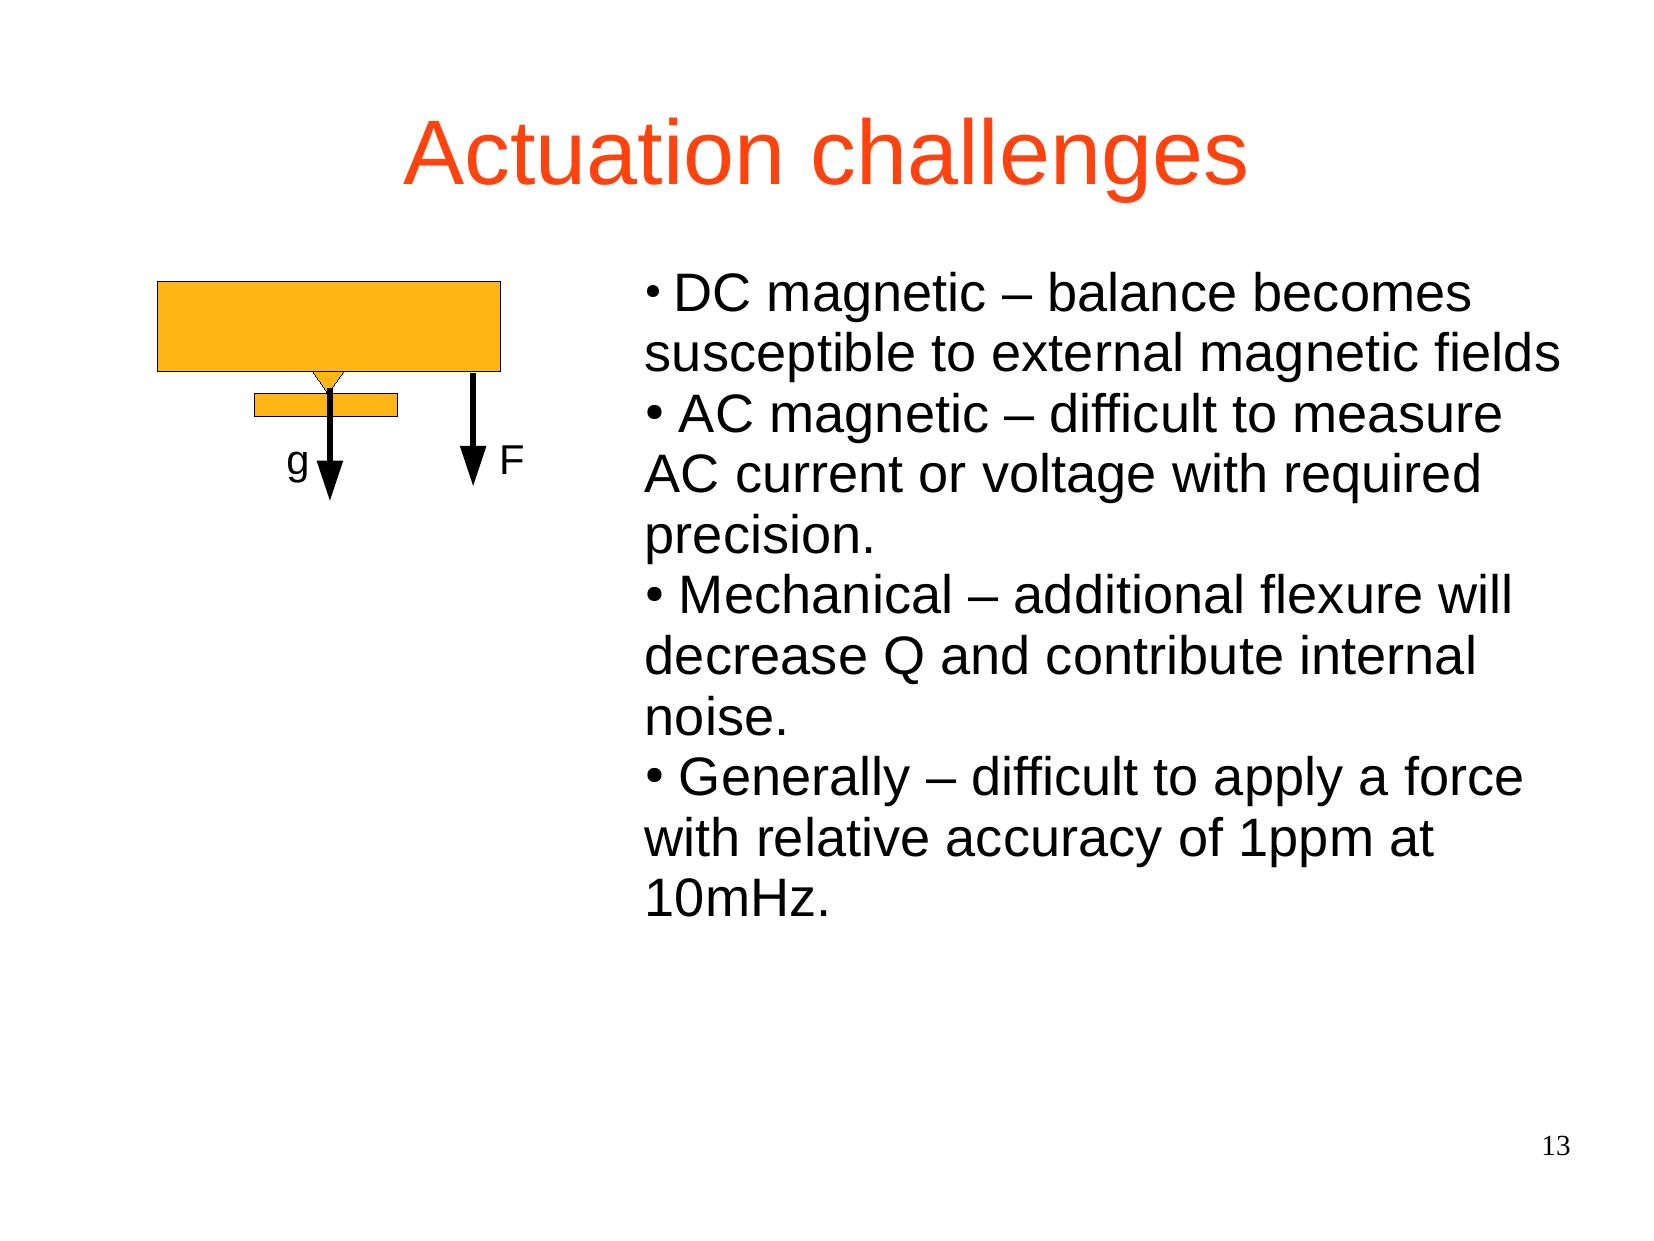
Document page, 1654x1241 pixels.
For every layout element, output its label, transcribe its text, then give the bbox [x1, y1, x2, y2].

text_box DC magnetic – balance becomes susceptible to external magnetic fields AC magnetic – difficult to measure AC current or voltage with required precision. Mechanical – additional flexure will decrease Q and contribute internal noise. Generally – difficult to apply a force with relative accuracy of 1ppm at 10mHz. [630, 255, 1598, 936]
title Actuation challenges [82, 49, 1571, 257]
text_box g [271, 429, 332, 491]
text_box F [484, 429, 545, 491]
text_box [157, 281, 501, 417]
text_box [333, 393, 398, 417]
